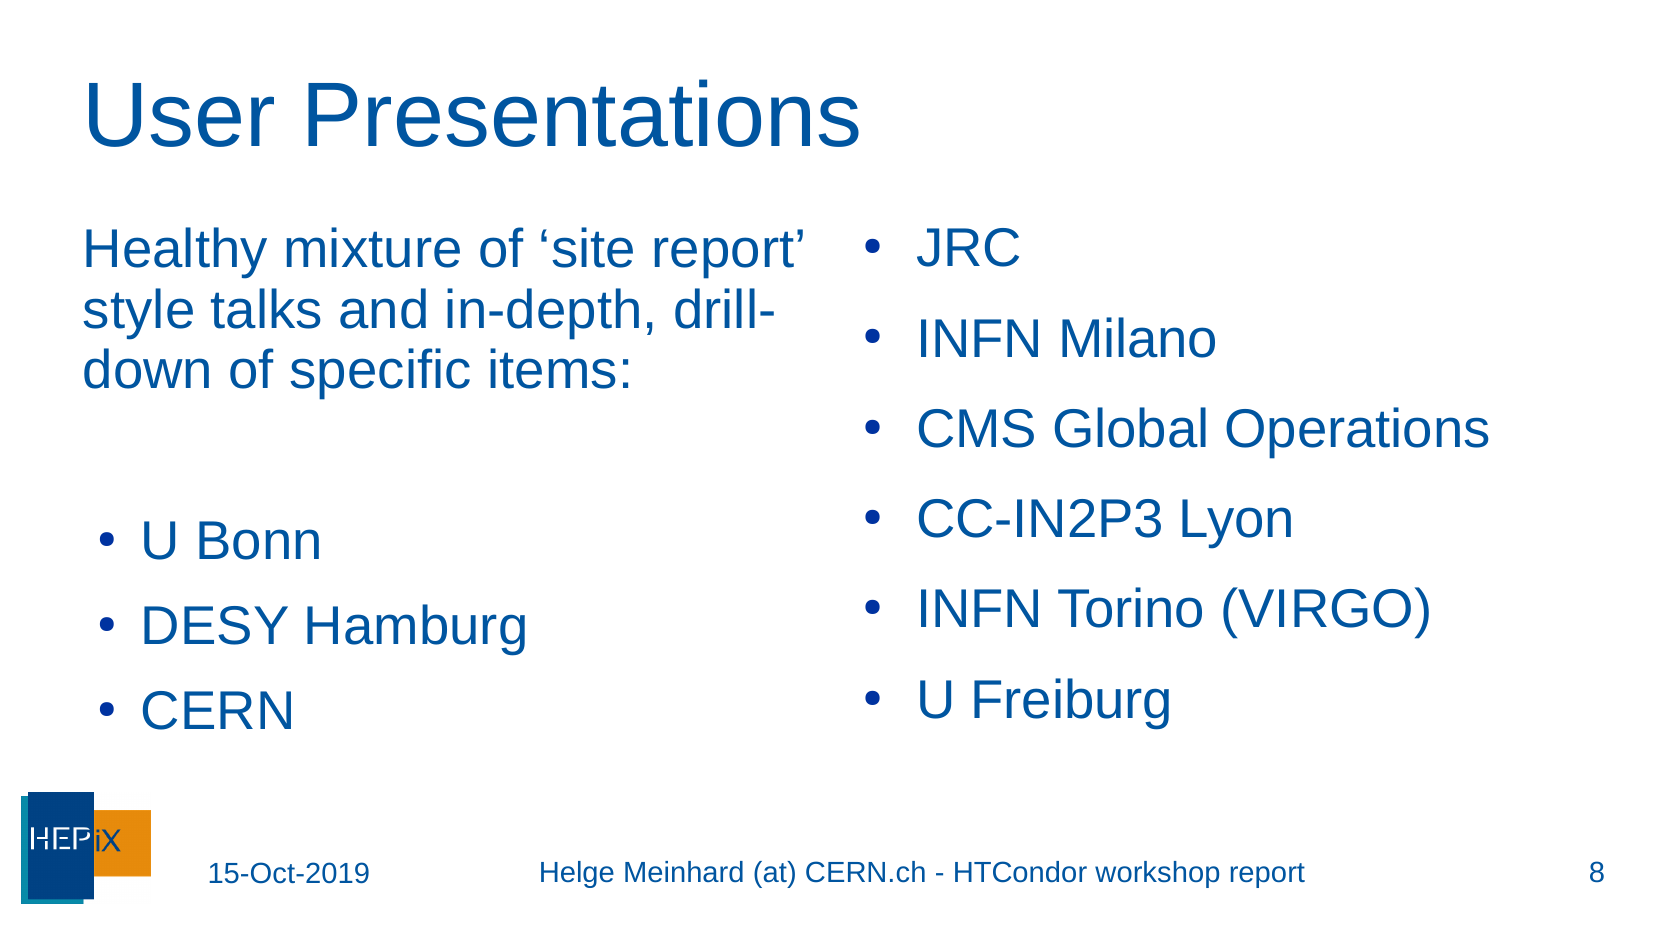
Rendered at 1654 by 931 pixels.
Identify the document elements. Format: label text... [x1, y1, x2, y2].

list Healthy mixture of ‘site report’ style talks and in-depth, drill-down of specific items: U Bonn DESY Hamburg CERN [82, 217, 809, 757]
picture [21, 792, 151, 904]
list JRC INFN Milano CMS Global Operations CC-IN2P3 Lyon INFN Torino (VIRGO) U Freiburg [845, 217, 1572, 757]
title User Presentations [82, 37, 1571, 193]
